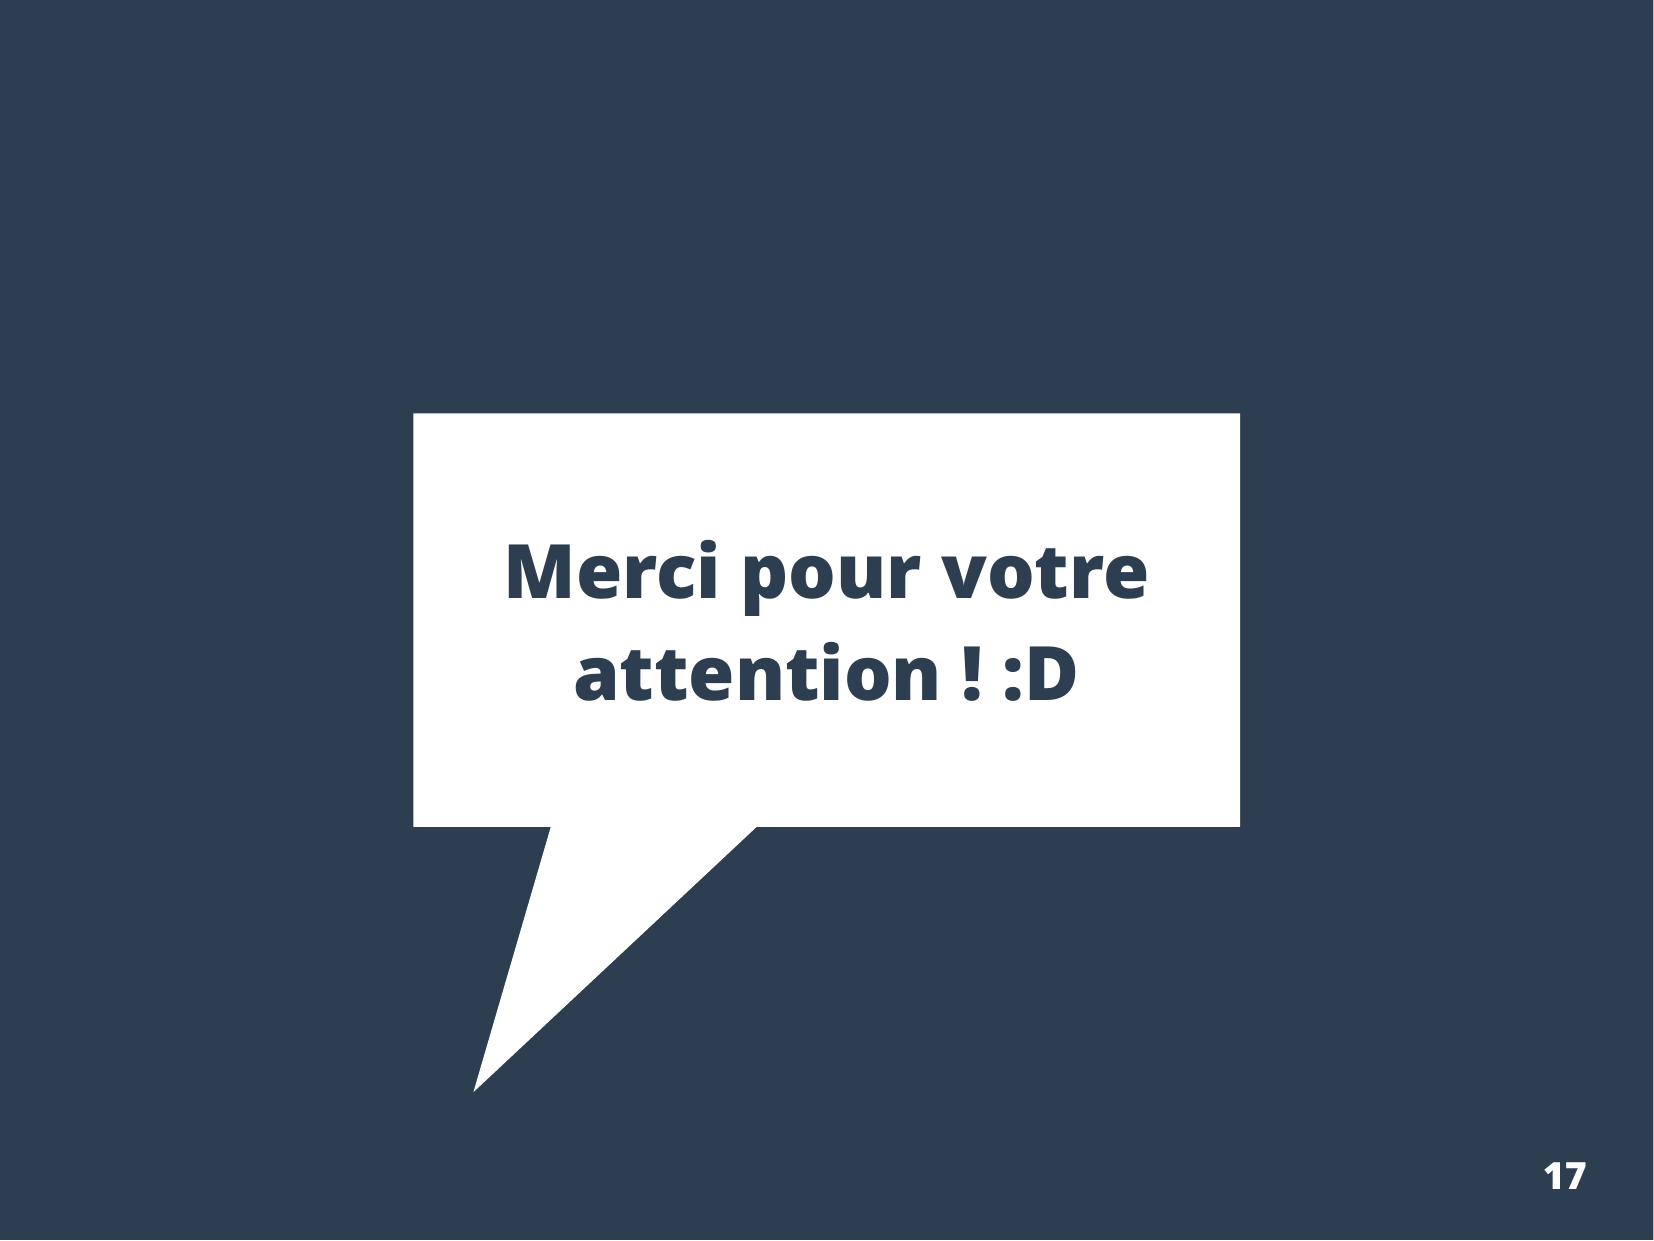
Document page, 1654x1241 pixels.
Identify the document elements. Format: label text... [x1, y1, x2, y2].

title Merci pour votre attention ! :D [442, 442, 1211, 798]
